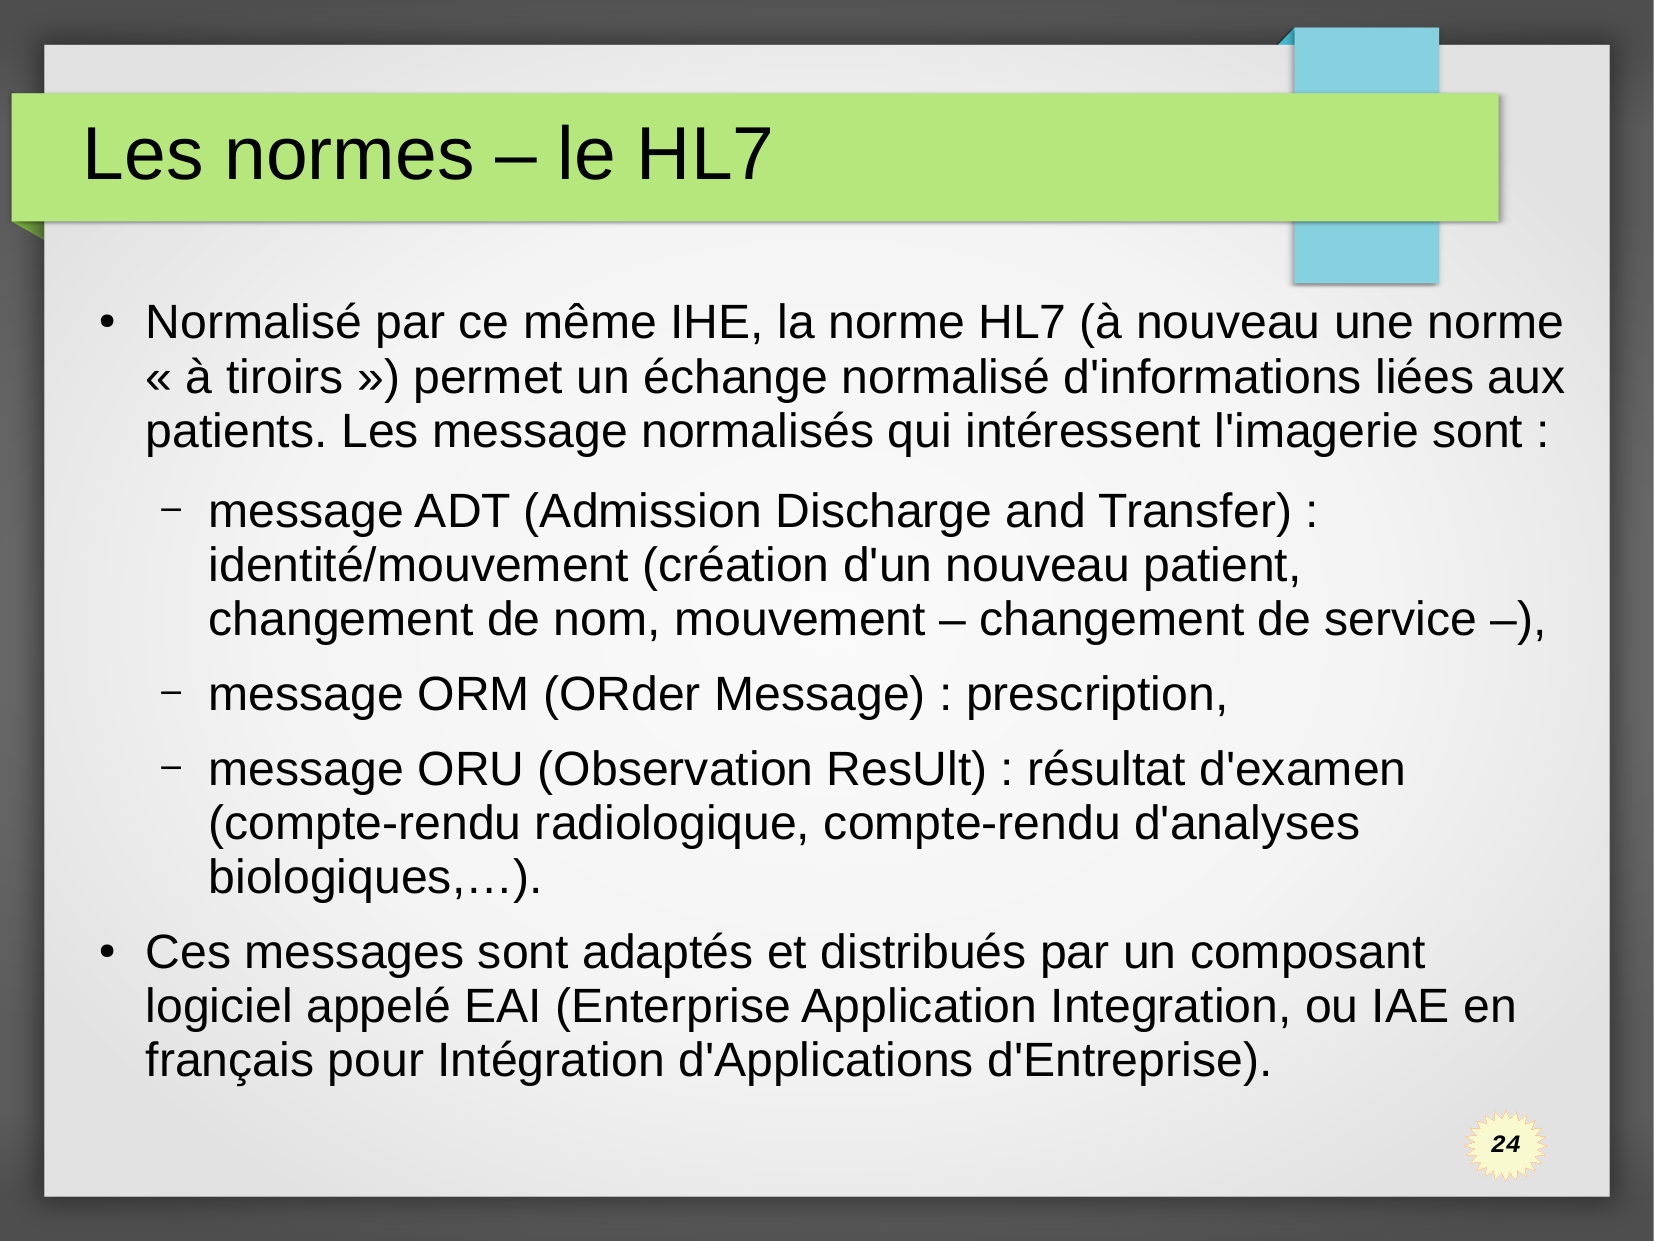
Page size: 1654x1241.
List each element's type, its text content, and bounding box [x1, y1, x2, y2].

picture [0, 0, 1654, 1241]
list Normalisé par ce même IHE, la norme HL7 (à nouveau une norme « à tiroirs ») permet un échange normalisé d'informations liées aux patients. Les message normalisés qui intéressent l'imagerie sont : message ADT (Admission Discharge and Transfer) : identité/mouvement (création d'un nouveau patient, changement de nom, mouvement – changement de service –), message ORM (ORder Message) : prescription, message ORU (Observation ResUlt) : résultat d'examen (compte-rendu radiologique, compte-rendu d'analyses biologiques,…). Ces messages sont adaptés et distribués par un composant logiciel appelé EAI (Enterprise Application Integration, ou IAE en français pour Intégration d'Applications d'Entreprise). [82, 295, 1571, 1111]
title Les normes – le HL7 [82, 94, 1264, 213]
